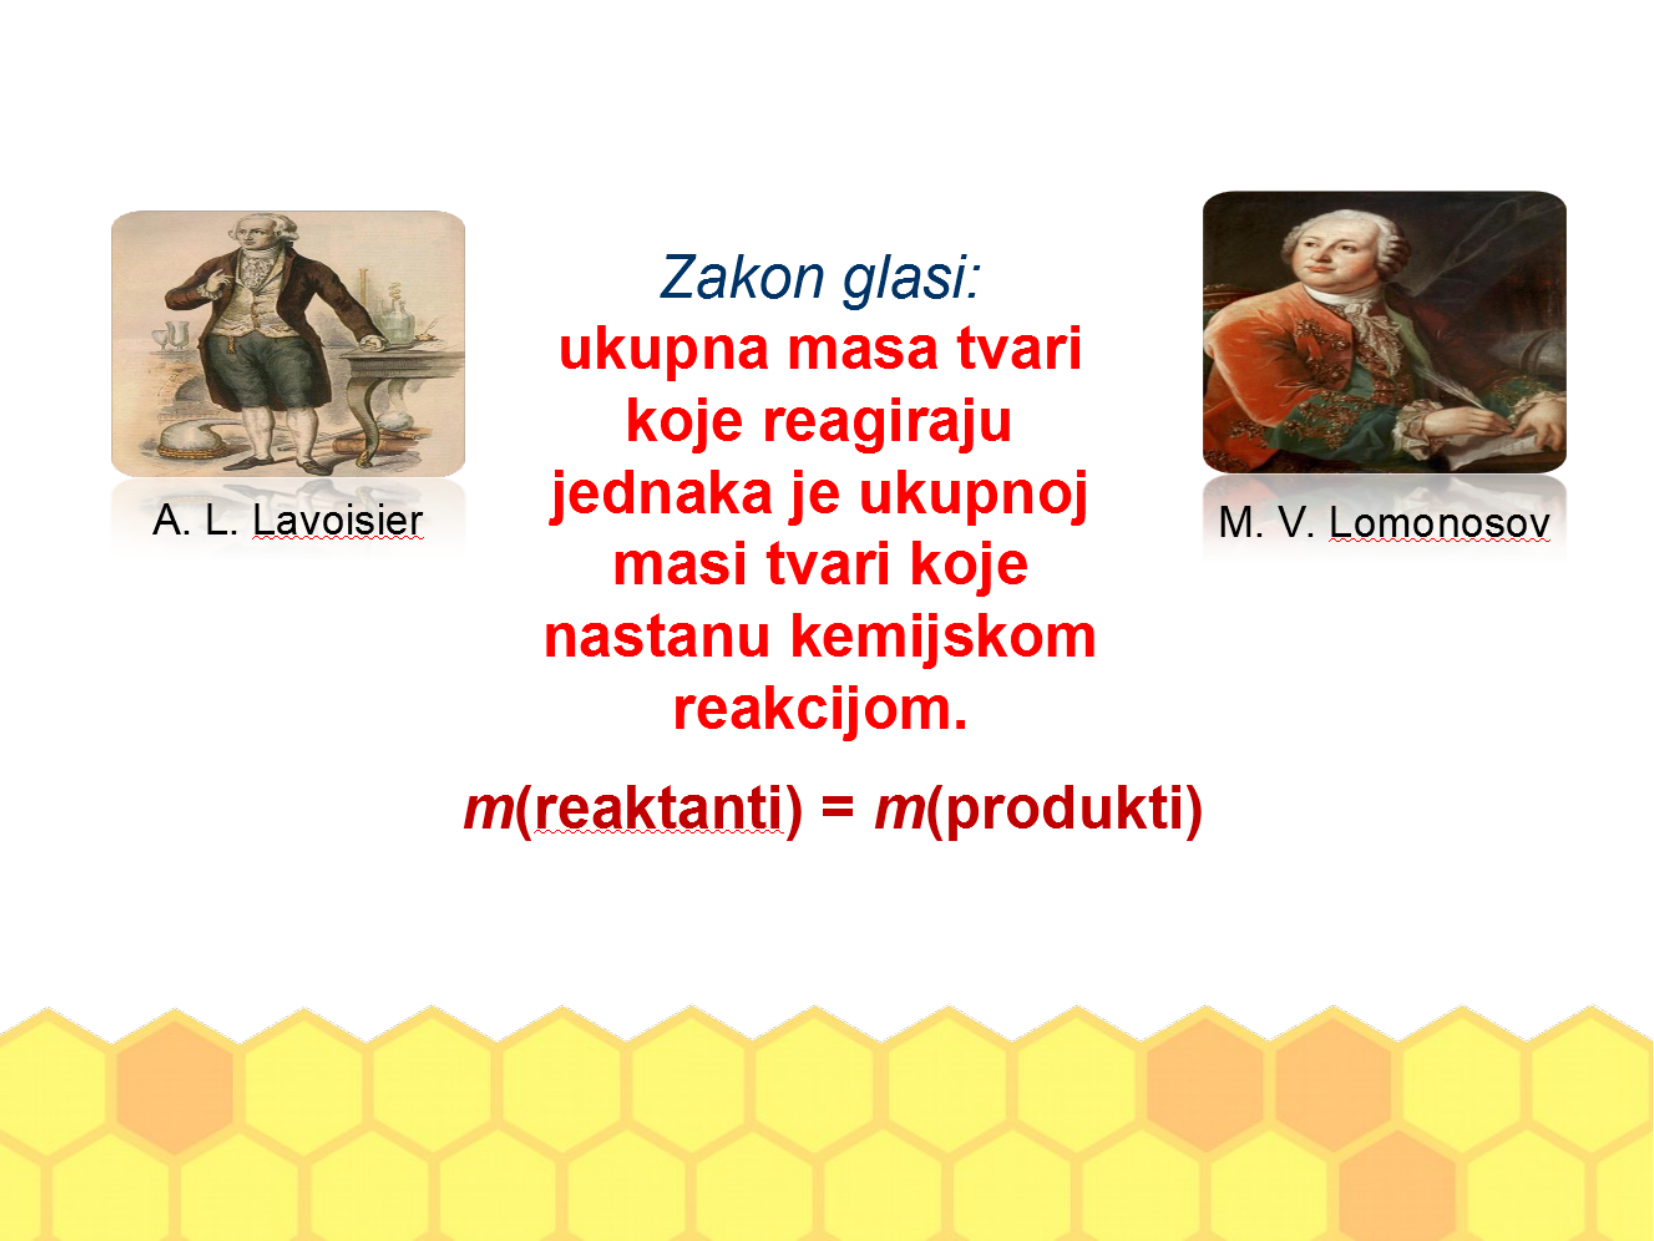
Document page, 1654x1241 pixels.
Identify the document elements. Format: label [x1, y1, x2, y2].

picture [94, 177, 1583, 871]
picture [0, 1001, 1654, 1241]
